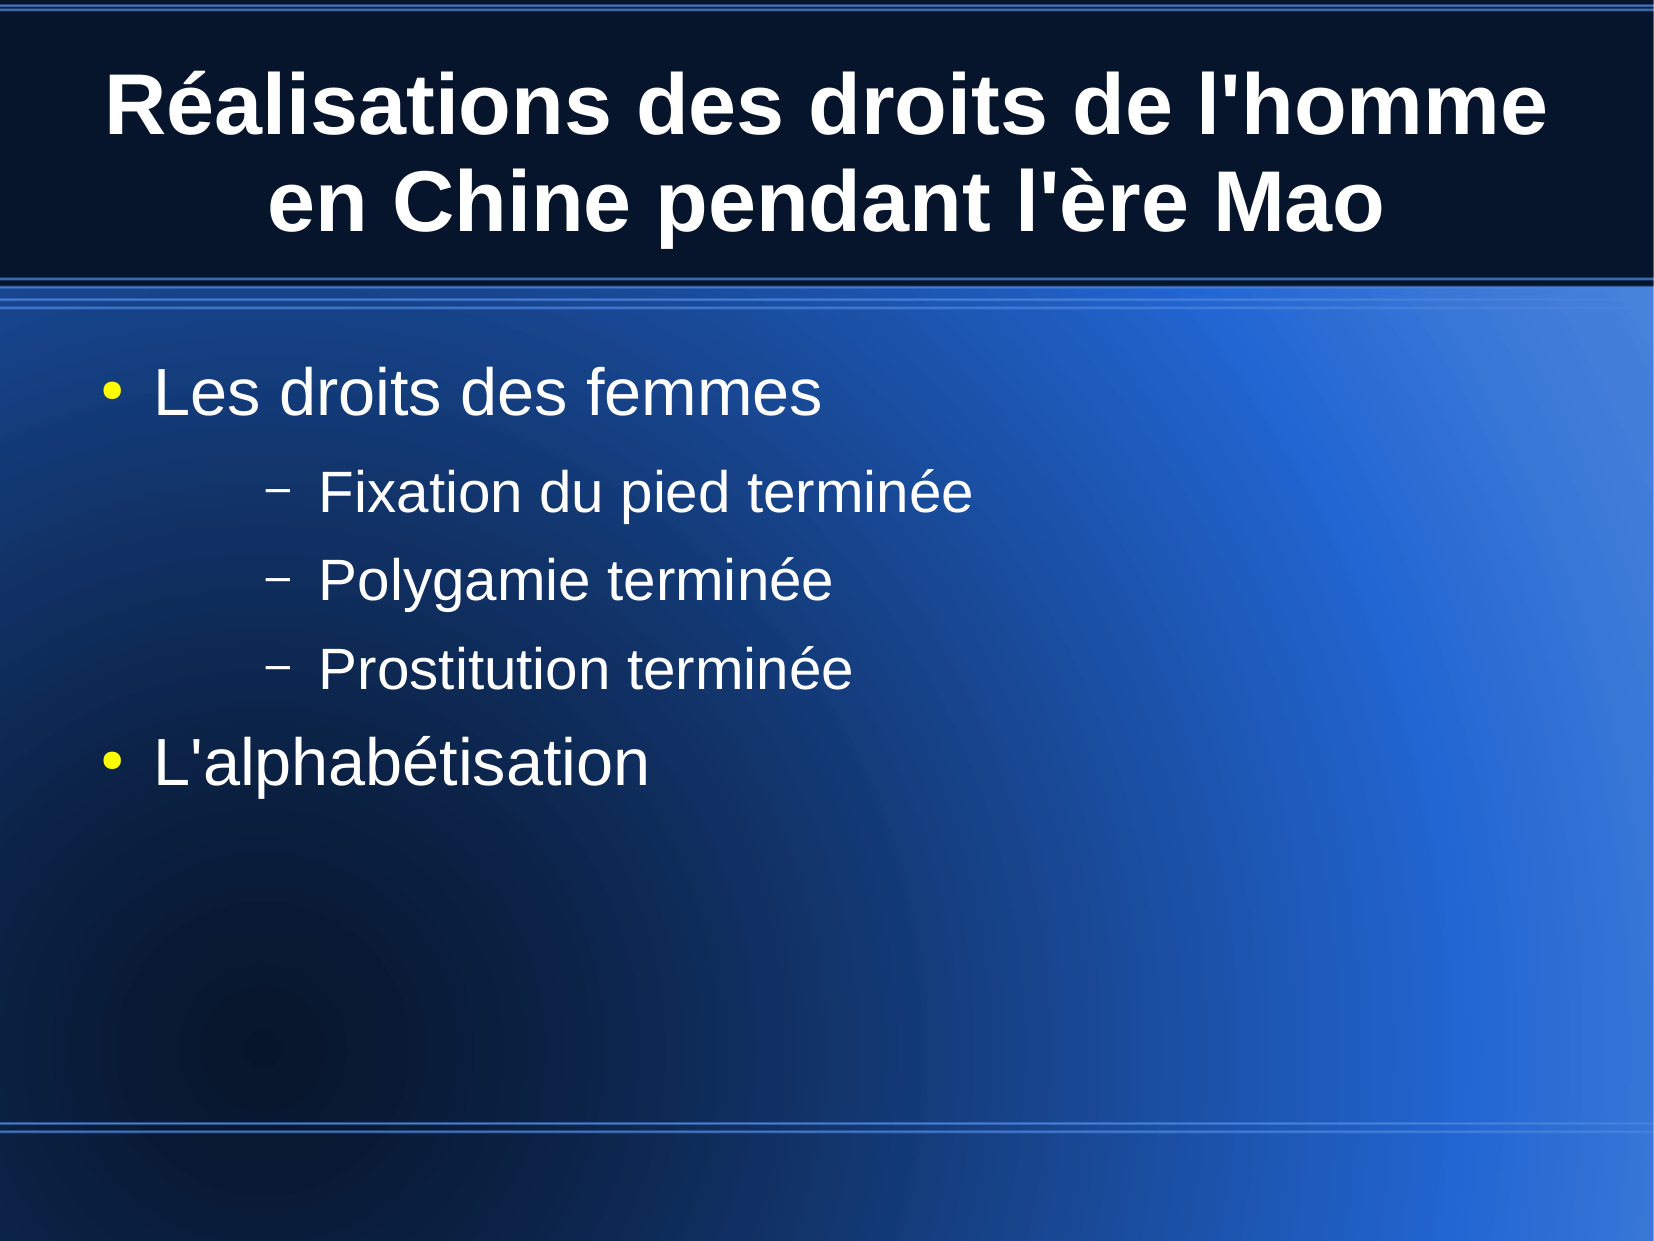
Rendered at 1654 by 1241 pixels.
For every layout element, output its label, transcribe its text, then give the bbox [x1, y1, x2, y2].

title Réalisations des droits de l'homme en Chine pendant l'ère Mao [82, 49, 1571, 257]
list Les droits des femmes Fixation du pied terminée Polygamie terminée Prostitution terminée L'alphabétisation [82, 355, 1571, 1058]
picture [0, 0, 1654, 1241]
